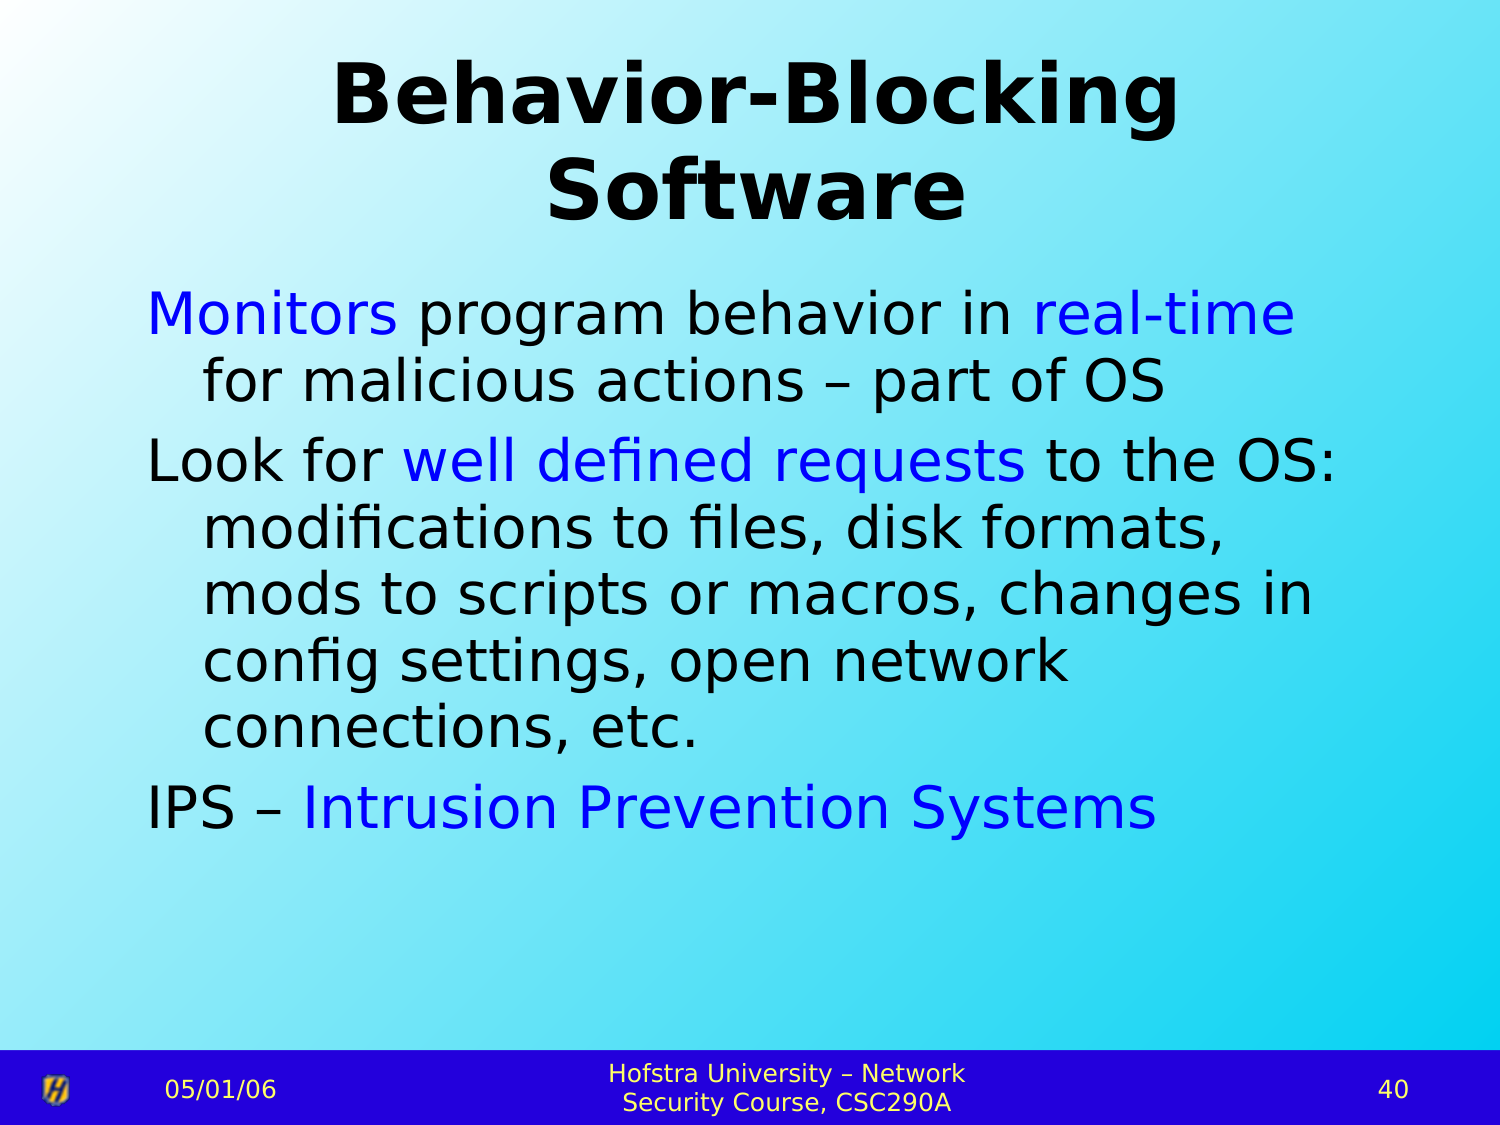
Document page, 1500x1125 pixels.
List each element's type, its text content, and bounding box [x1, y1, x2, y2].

title Behavior-Blocking Software [117, 38, 1396, 246]
list Monitors program behavior in real-time for malicious actions – part of OS Look for well defined requests to the OS: modifications to files, disk formats, mods to scripts or macros, changes in config settings, open network connections, etc. IPS – Intrusion Prevention Systems [131, 273, 1407, 951]
picture [37, 1072, 76, 1110]
